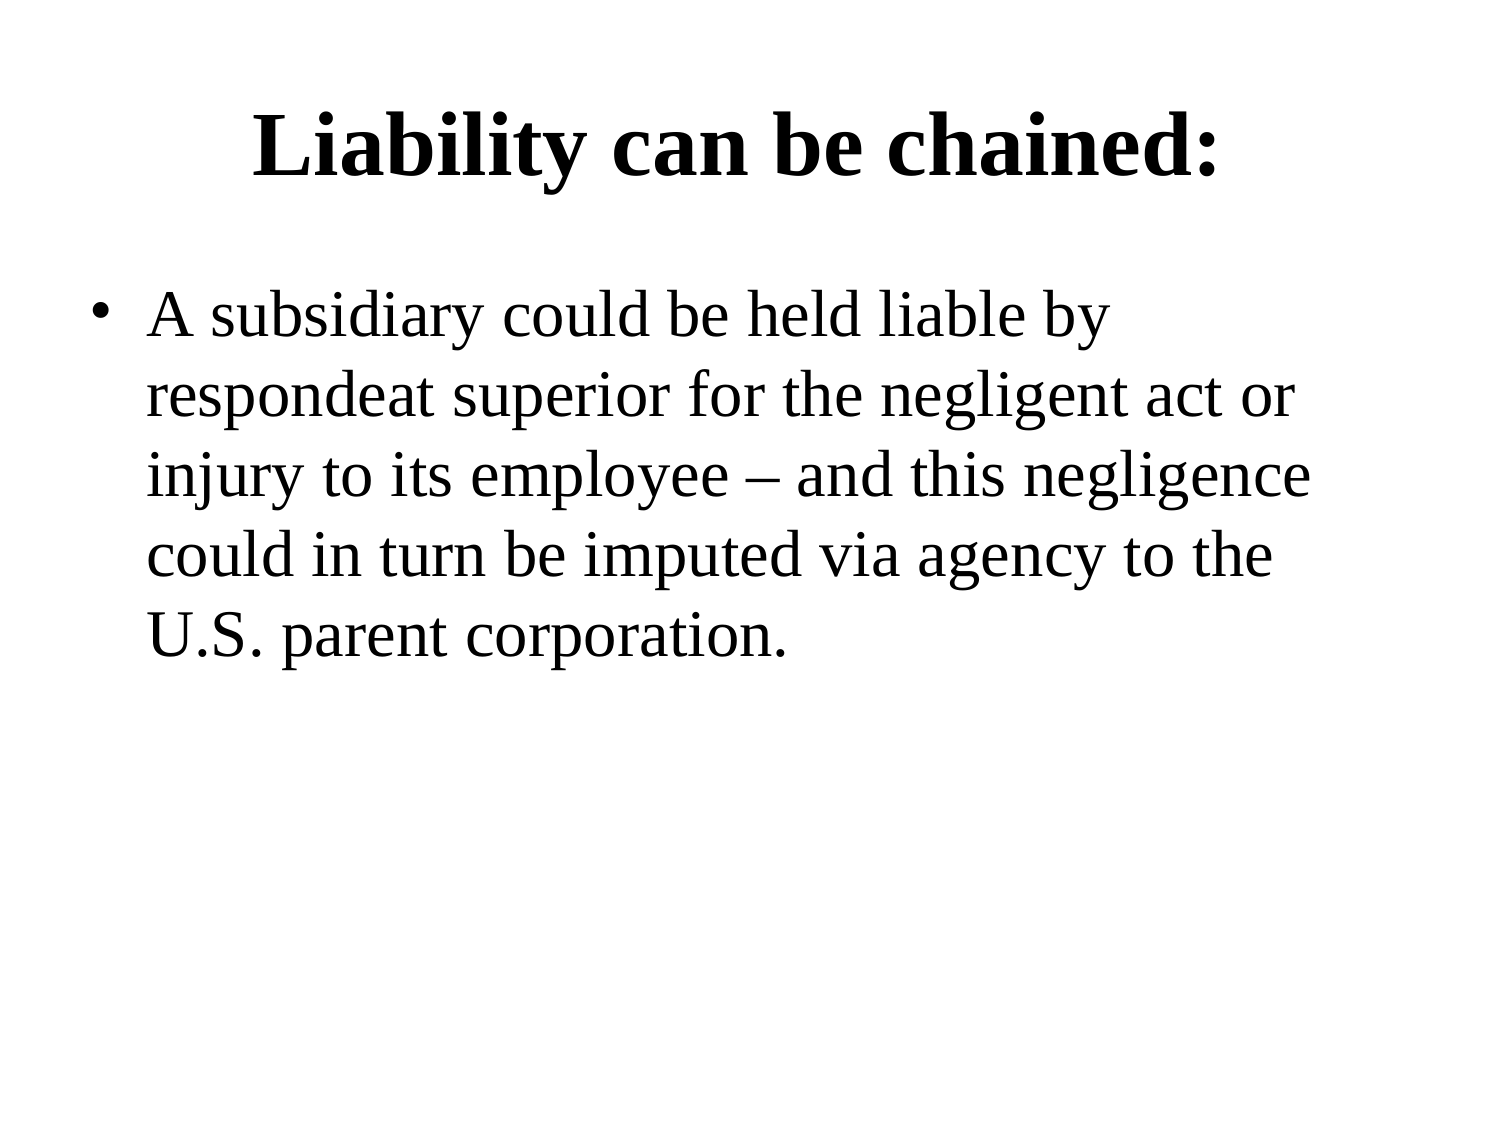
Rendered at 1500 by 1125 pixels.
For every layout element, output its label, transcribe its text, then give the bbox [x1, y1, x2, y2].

list A subsidiary could be held liable by respondeat superior for the negligent act or injury to its employee – and this negligence could in turn be imputed via agency to the U.S. parent corporation. [75, 262, 1426, 1005]
title Liability can be chained: [75, 45, 1426, 233]
